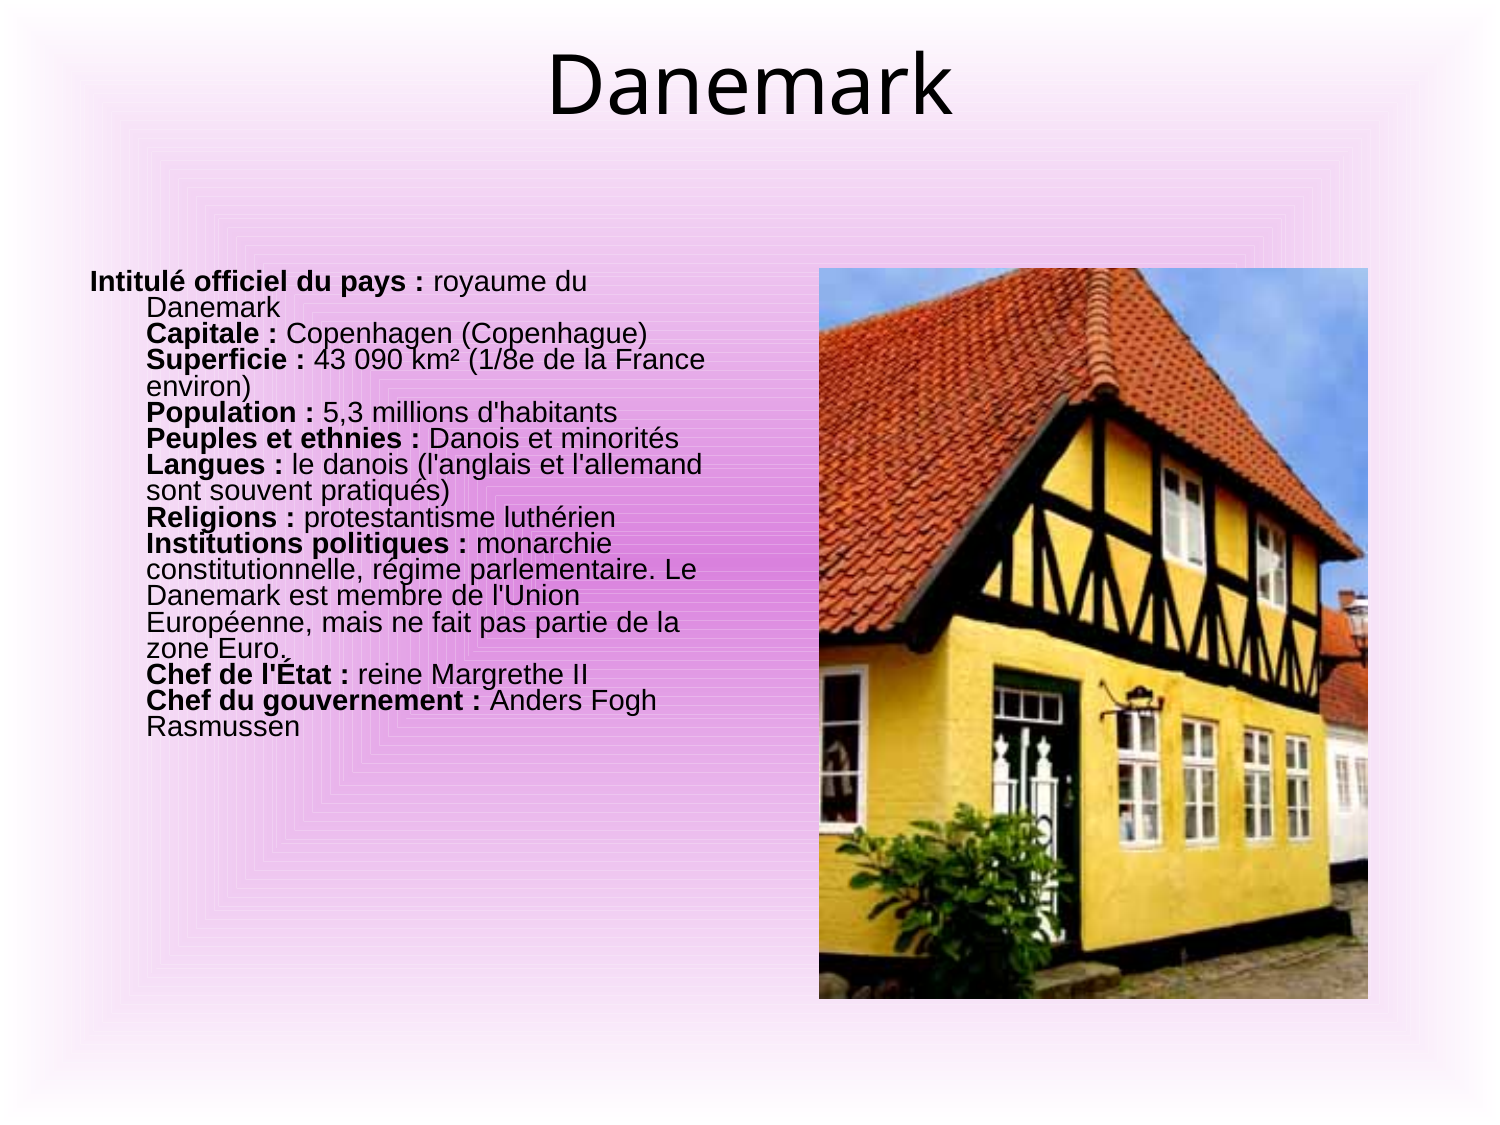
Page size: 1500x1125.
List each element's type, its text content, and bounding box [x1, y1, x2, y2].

list Intitulé officiel du pays : royaume du Danemark Capitale : Copenhagen (Copenhague) Superficie : 43 090 km² (1/8e de la France environ) Population : 5,3 millions d'habitants Peuples et ethnies : Danois et minorités Langues : le danois (l'anglais et l'allemand sont souvent pratiqués) Religions : protestantisme luthérien Institutions politiques : monarchie constitutionnelle, régime parlementaire. Le Danemark est membre de l'Union Européenne, mais ne fait pas partie de la zone Euro. Chef de l'État : reine Margrethe II Chef du gouvernement : Anders Fogh Rasmussen [75, 262, 738, 1006]
title Danemark [75, 34, 1426, 244]
picture [819, 268, 1368, 999]
